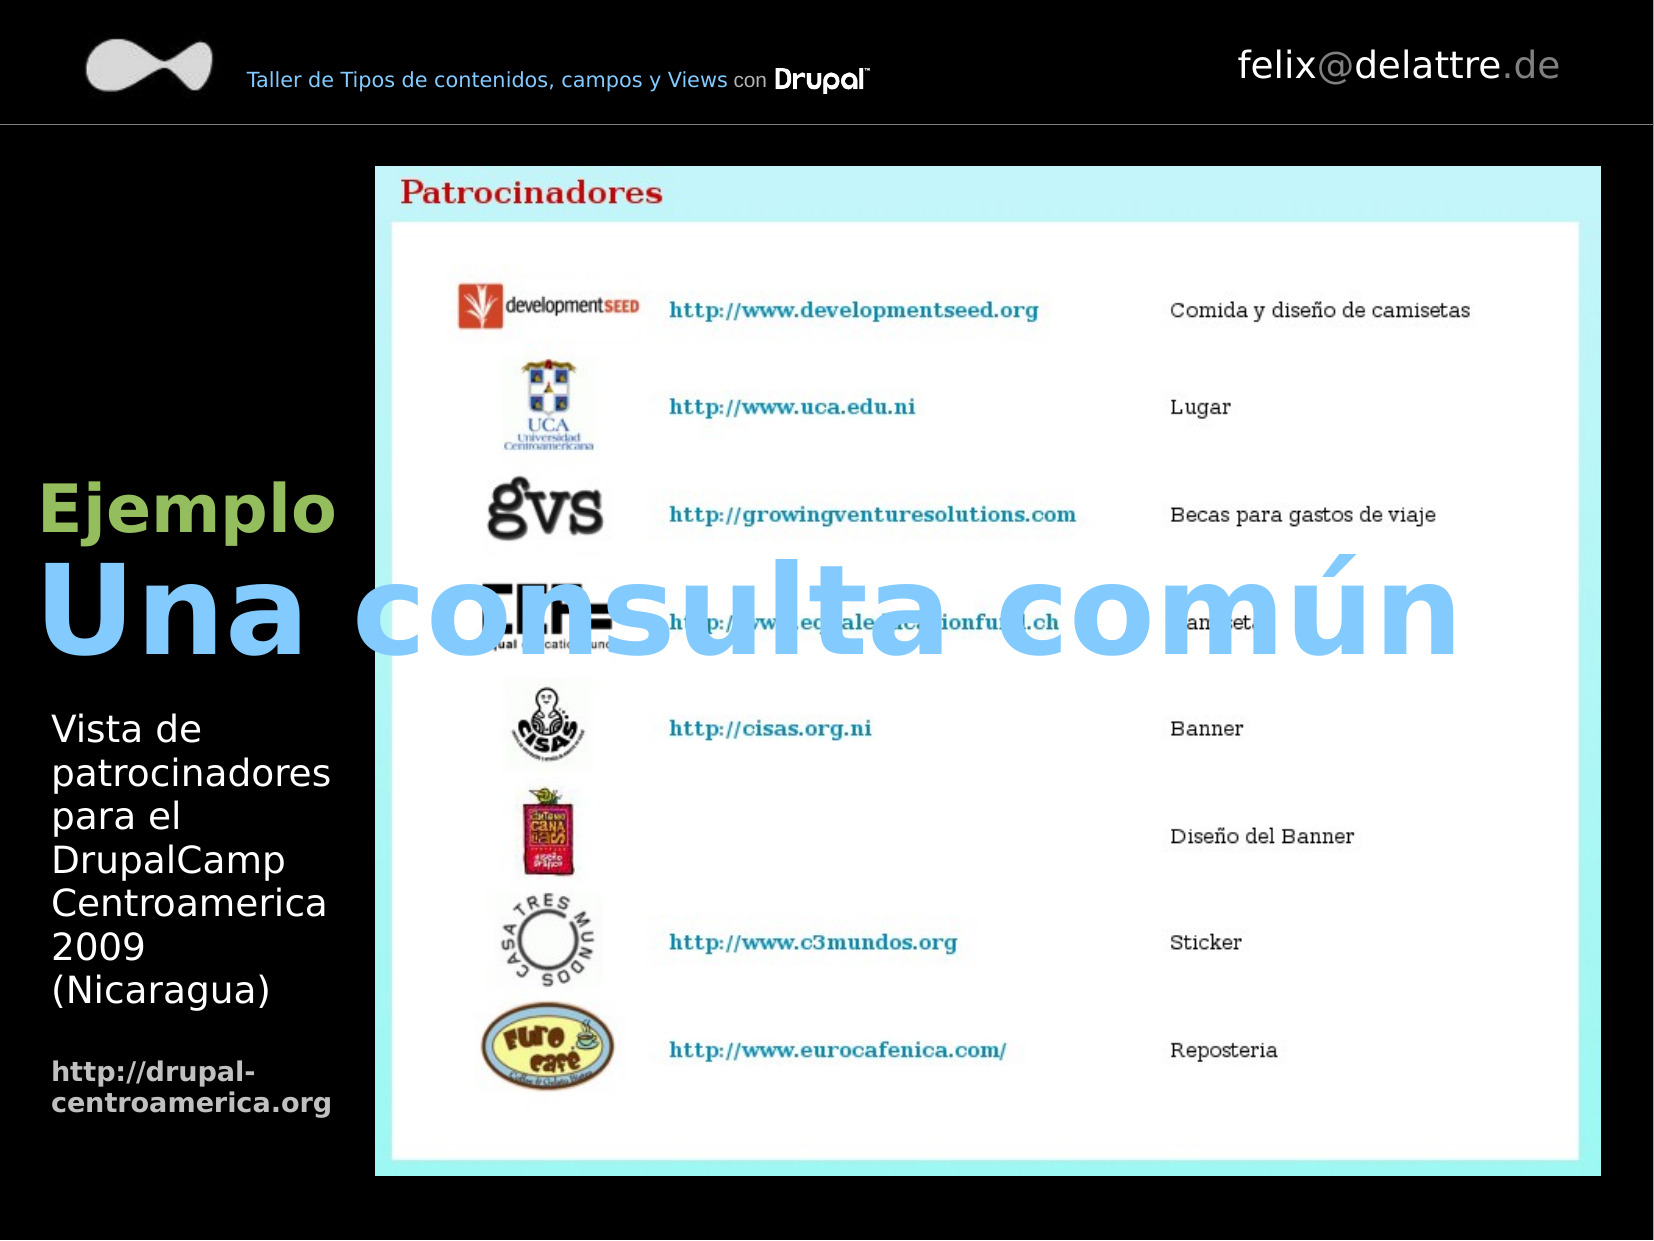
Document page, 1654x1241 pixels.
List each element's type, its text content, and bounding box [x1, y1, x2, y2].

text_box Vista de patrocinadores para el DrupalCamp Centroamerica 2009 (Nicaragua) http://drupal-centroamerica.org [36, 700, 362, 1127]
picture [62, 31, 229, 104]
text_box Una consulta común [11, 522, 1488, 701]
picture [375, 166, 1603, 1178]
text_box Ejemplo [22, 462, 353, 556]
